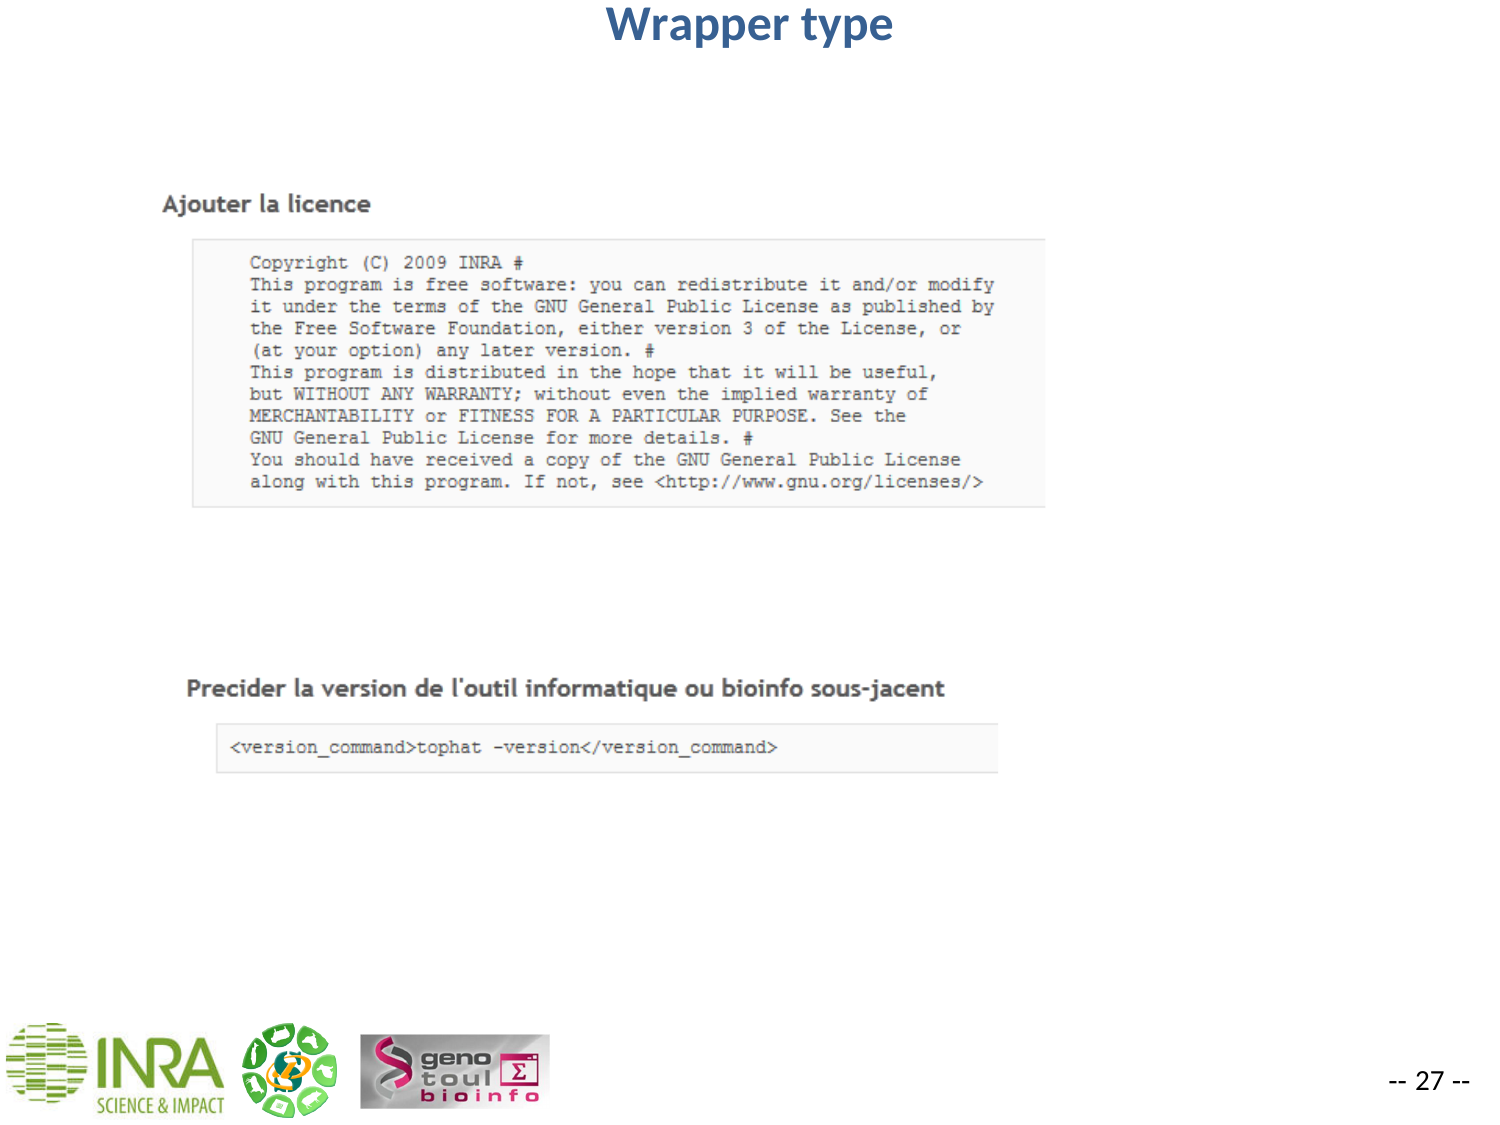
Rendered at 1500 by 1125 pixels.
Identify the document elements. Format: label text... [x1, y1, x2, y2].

picture [171, 656, 999, 791]
picture [360, 1034, 550, 1109]
picture [5, 1023, 225, 1125]
picture [242, 1023, 337, 1118]
picture [147, 172, 1046, 528]
text_box Wrapper type [0, 0, 1500, 73]
